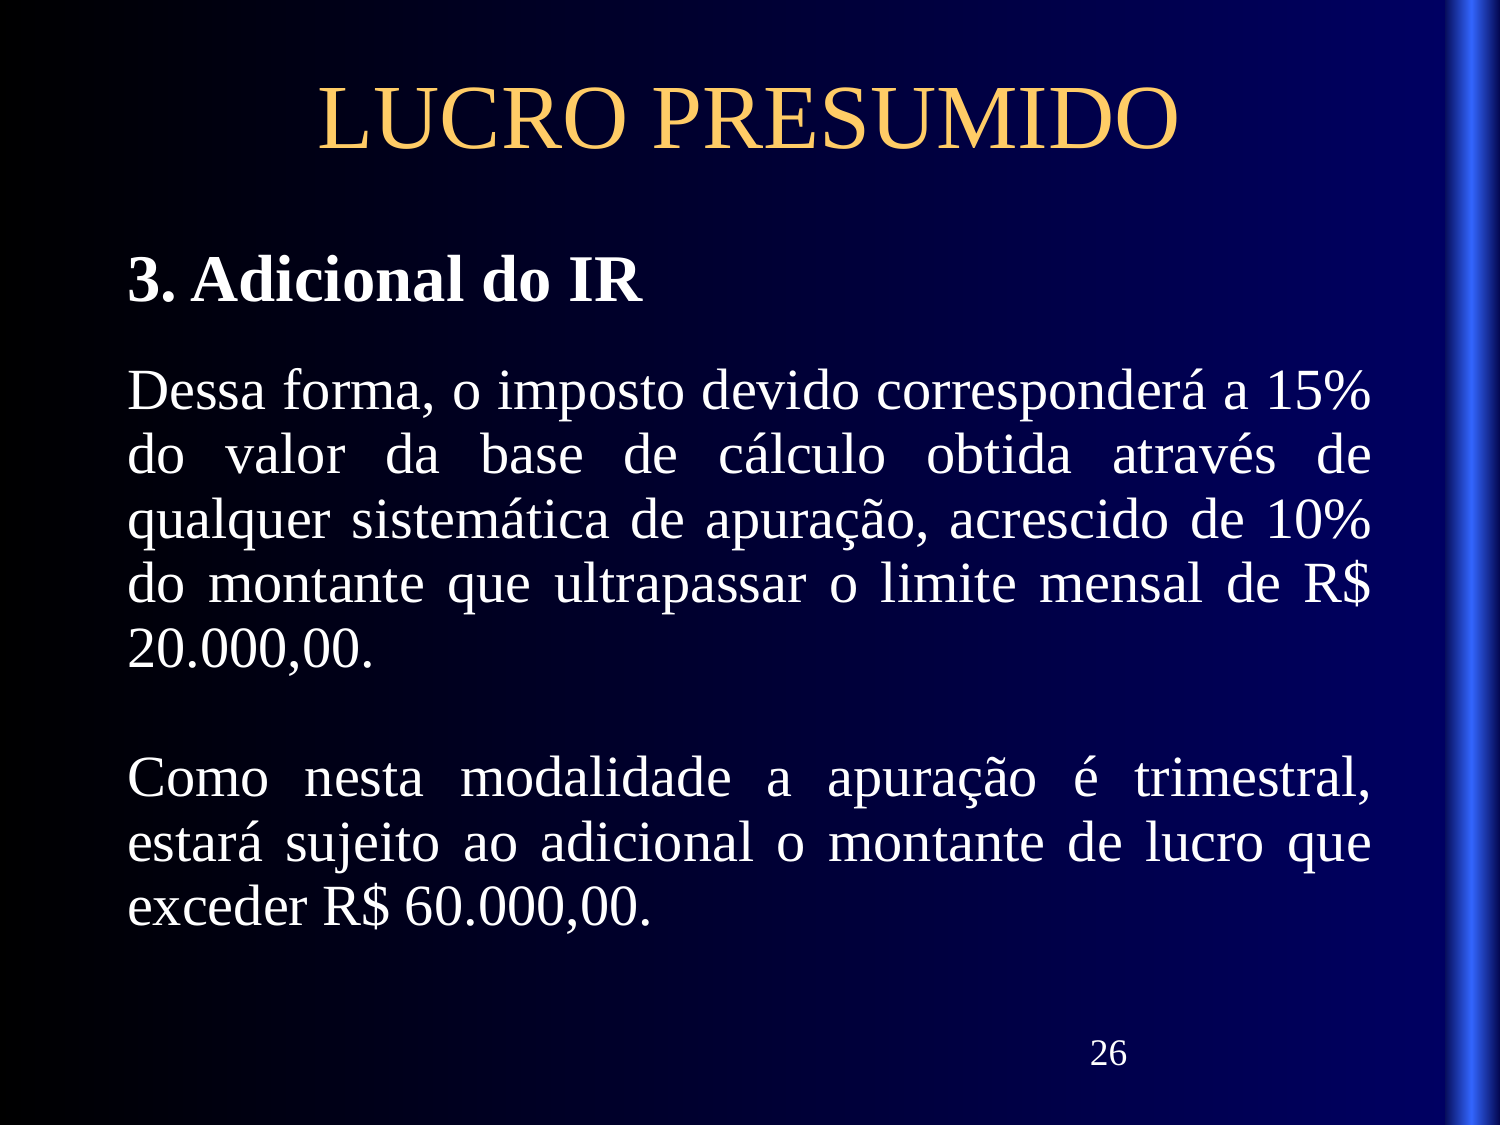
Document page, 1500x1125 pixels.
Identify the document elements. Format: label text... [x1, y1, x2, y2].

text_box 3. Adicional do IR Dessa forma, o imposto devido corresponderá a 15% do valor da base de cálculo obtida através de qualquer sistemática de apuração, acrescido de 10% do montante que ultrapassar o limite mensal de R$ 20.000,00. Como nesta modalidade a apuração é trimestral, estará sujeito ao adicional o montante de lucro que exceder R$ 60.000,00. [112, 234, 1388, 910]
text_box LUCRO PRESUMIDO [112, 23, 1388, 211]
